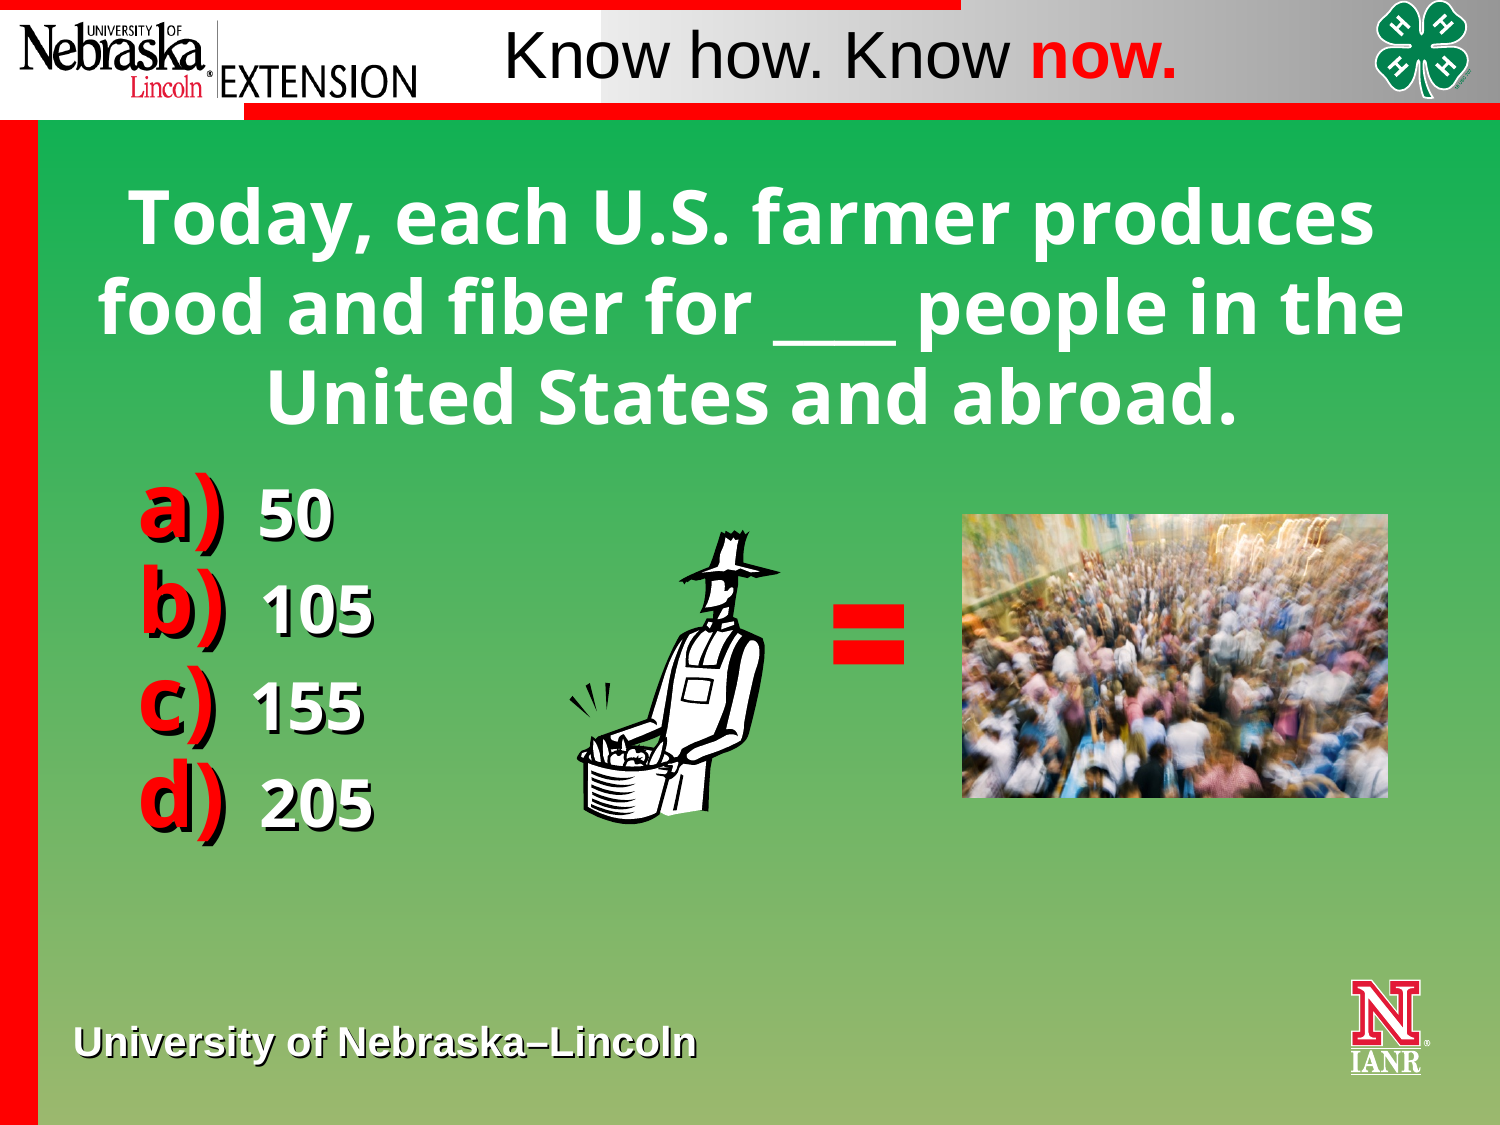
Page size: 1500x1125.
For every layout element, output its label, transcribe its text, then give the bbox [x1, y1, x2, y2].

text_box [833, 604, 904, 629]
list 50 105 155 205 [122, 462, 1473, 1021]
picture [962, 515, 1388, 798]
title Today, each U.S. farmer produces food and fiber for ____ people in the United States and abroad. [77, 161, 1428, 376]
picture [569, 529, 781, 825]
text_box [833, 640, 904, 665]
